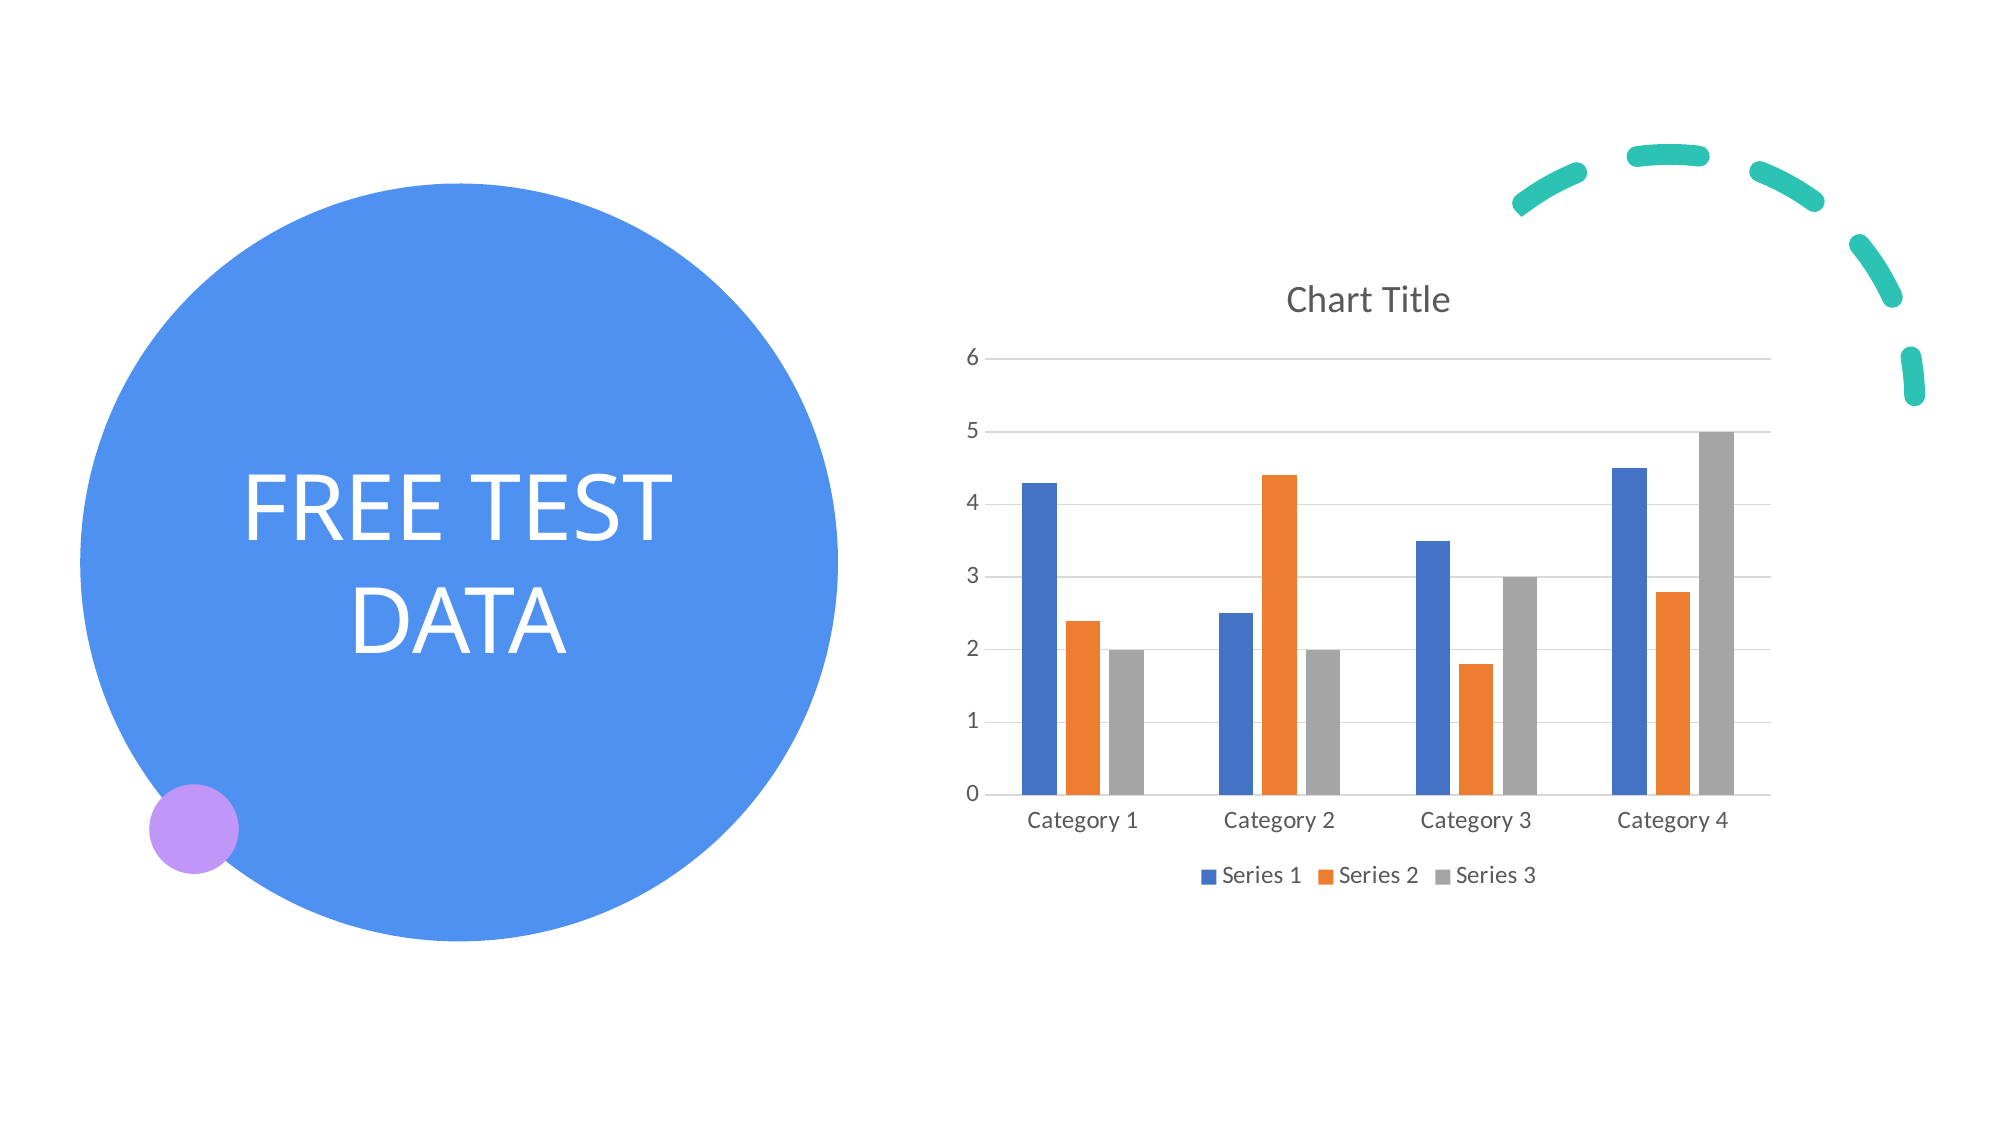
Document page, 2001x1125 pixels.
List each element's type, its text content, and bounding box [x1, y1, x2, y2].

title FREE TEST DATA [191, 229, 724, 897]
chart [949, 250, 1789, 896]
